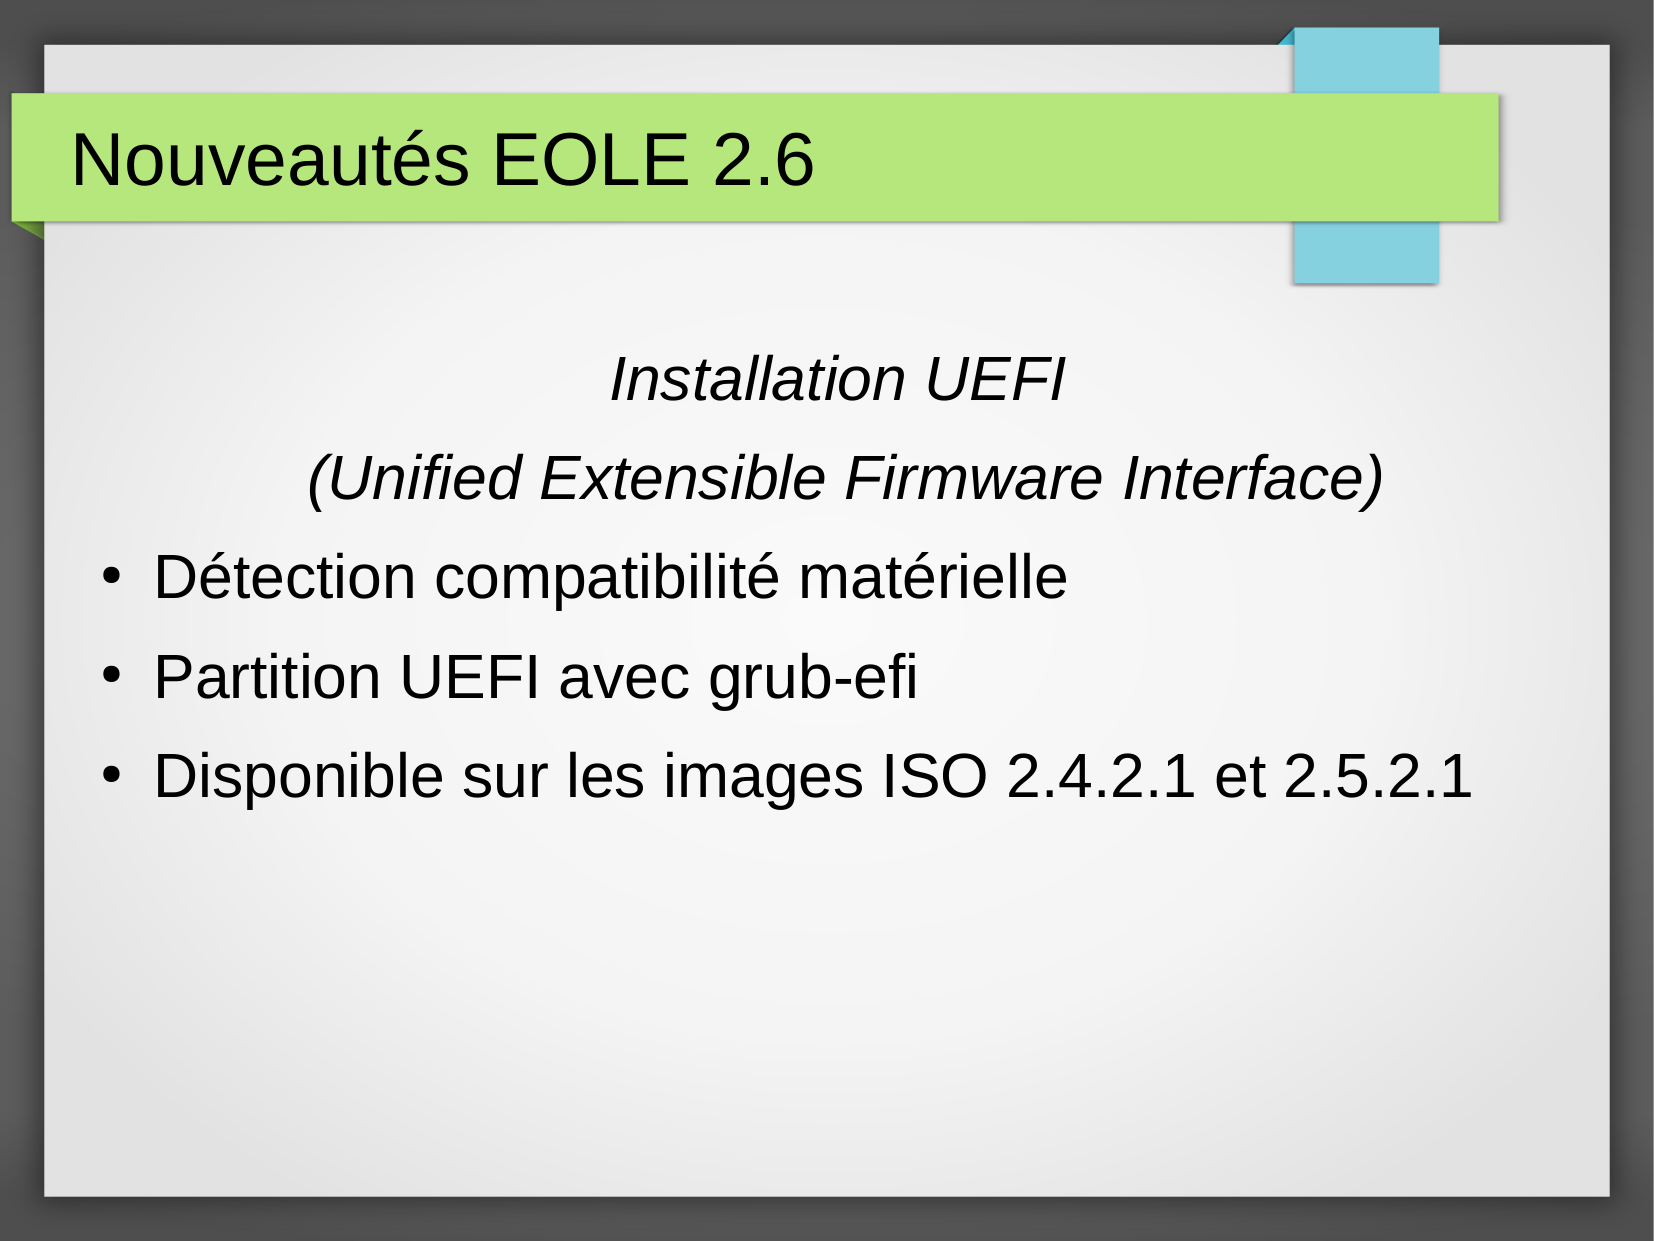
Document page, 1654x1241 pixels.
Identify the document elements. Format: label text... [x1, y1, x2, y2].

picture [0, 0, 1654, 1241]
list Installation UEFI (Unified Extensible Firmware Interface) Détection compatibilité matérielle Partition UEFI avec grub-efi Disponible sur les images ISO 2.4.2.1 et 2.5.2.1 [82, 343, 1538, 1063]
title Nouveautés EOLE 2.6 [70, 75, 1252, 244]
